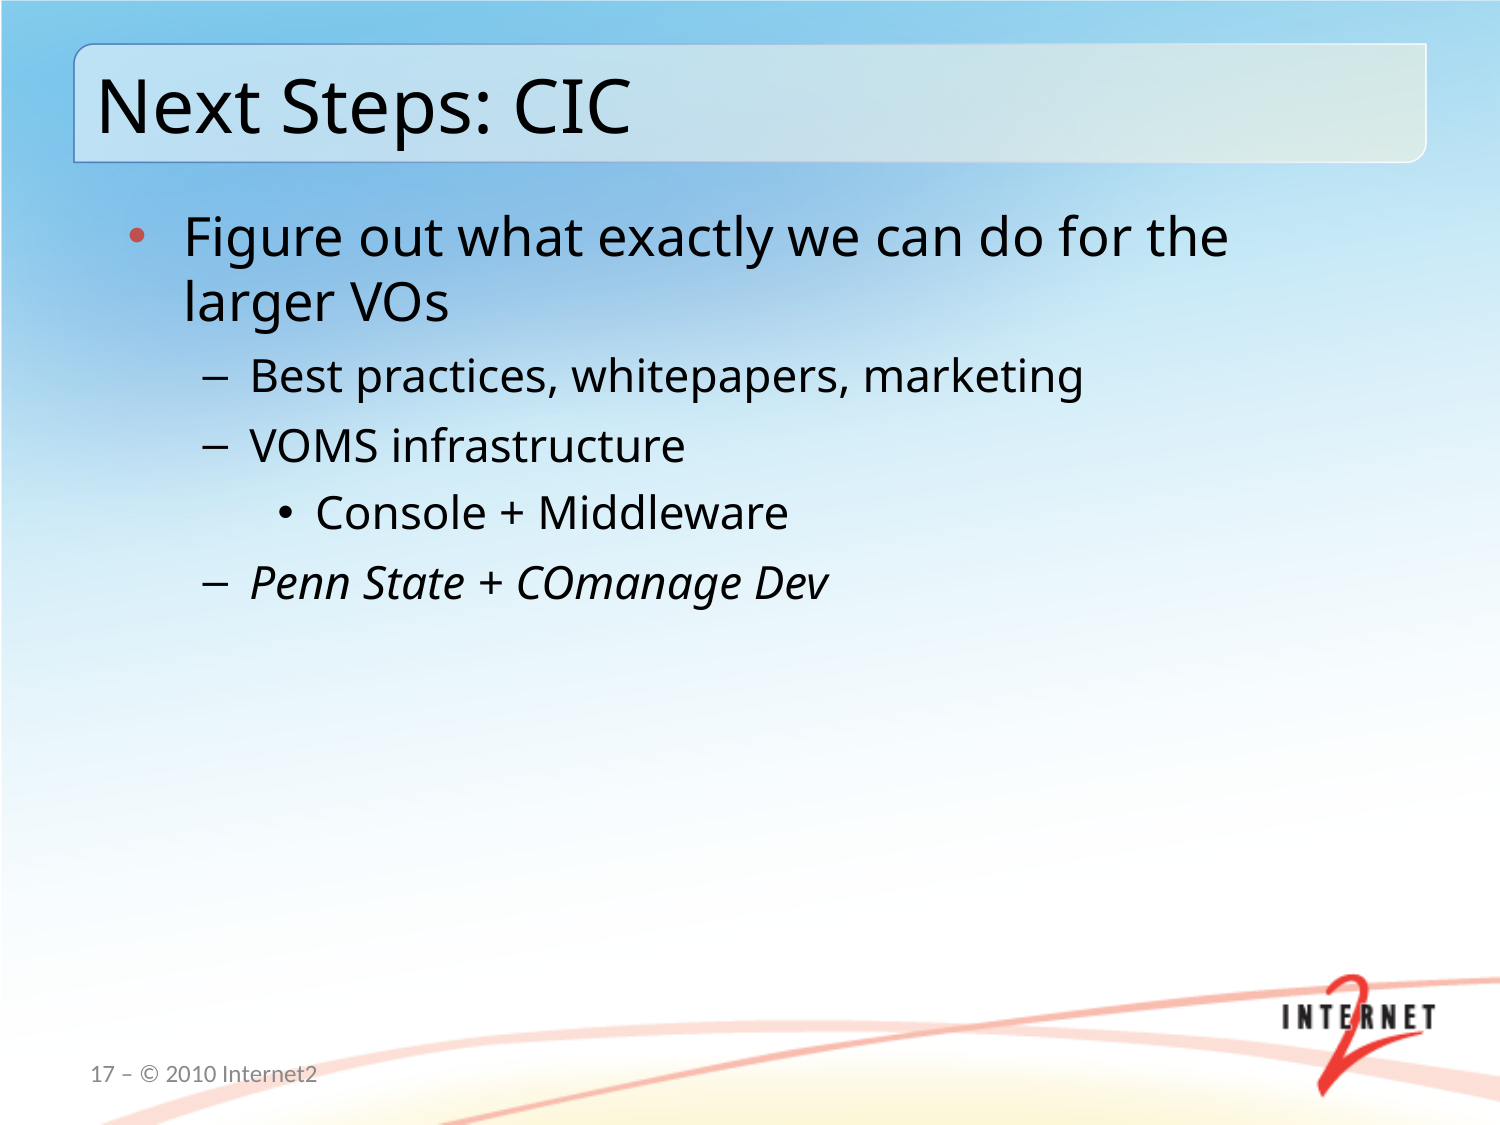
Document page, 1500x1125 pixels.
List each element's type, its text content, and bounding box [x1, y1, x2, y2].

picture [0, 0, 1500, 1125]
text_box <number> – © 2010 Internet2 [74, 1042, 550, 1103]
list Figure out what exactly we can do for the larger VOs Best practices, whitepapers, marketing VOMS infrastructure Console + Middleware Penn State + COmanage Dev [112, 195, 1388, 938]
text_box Next Steps: CIC [80, 50, 1420, 157]
